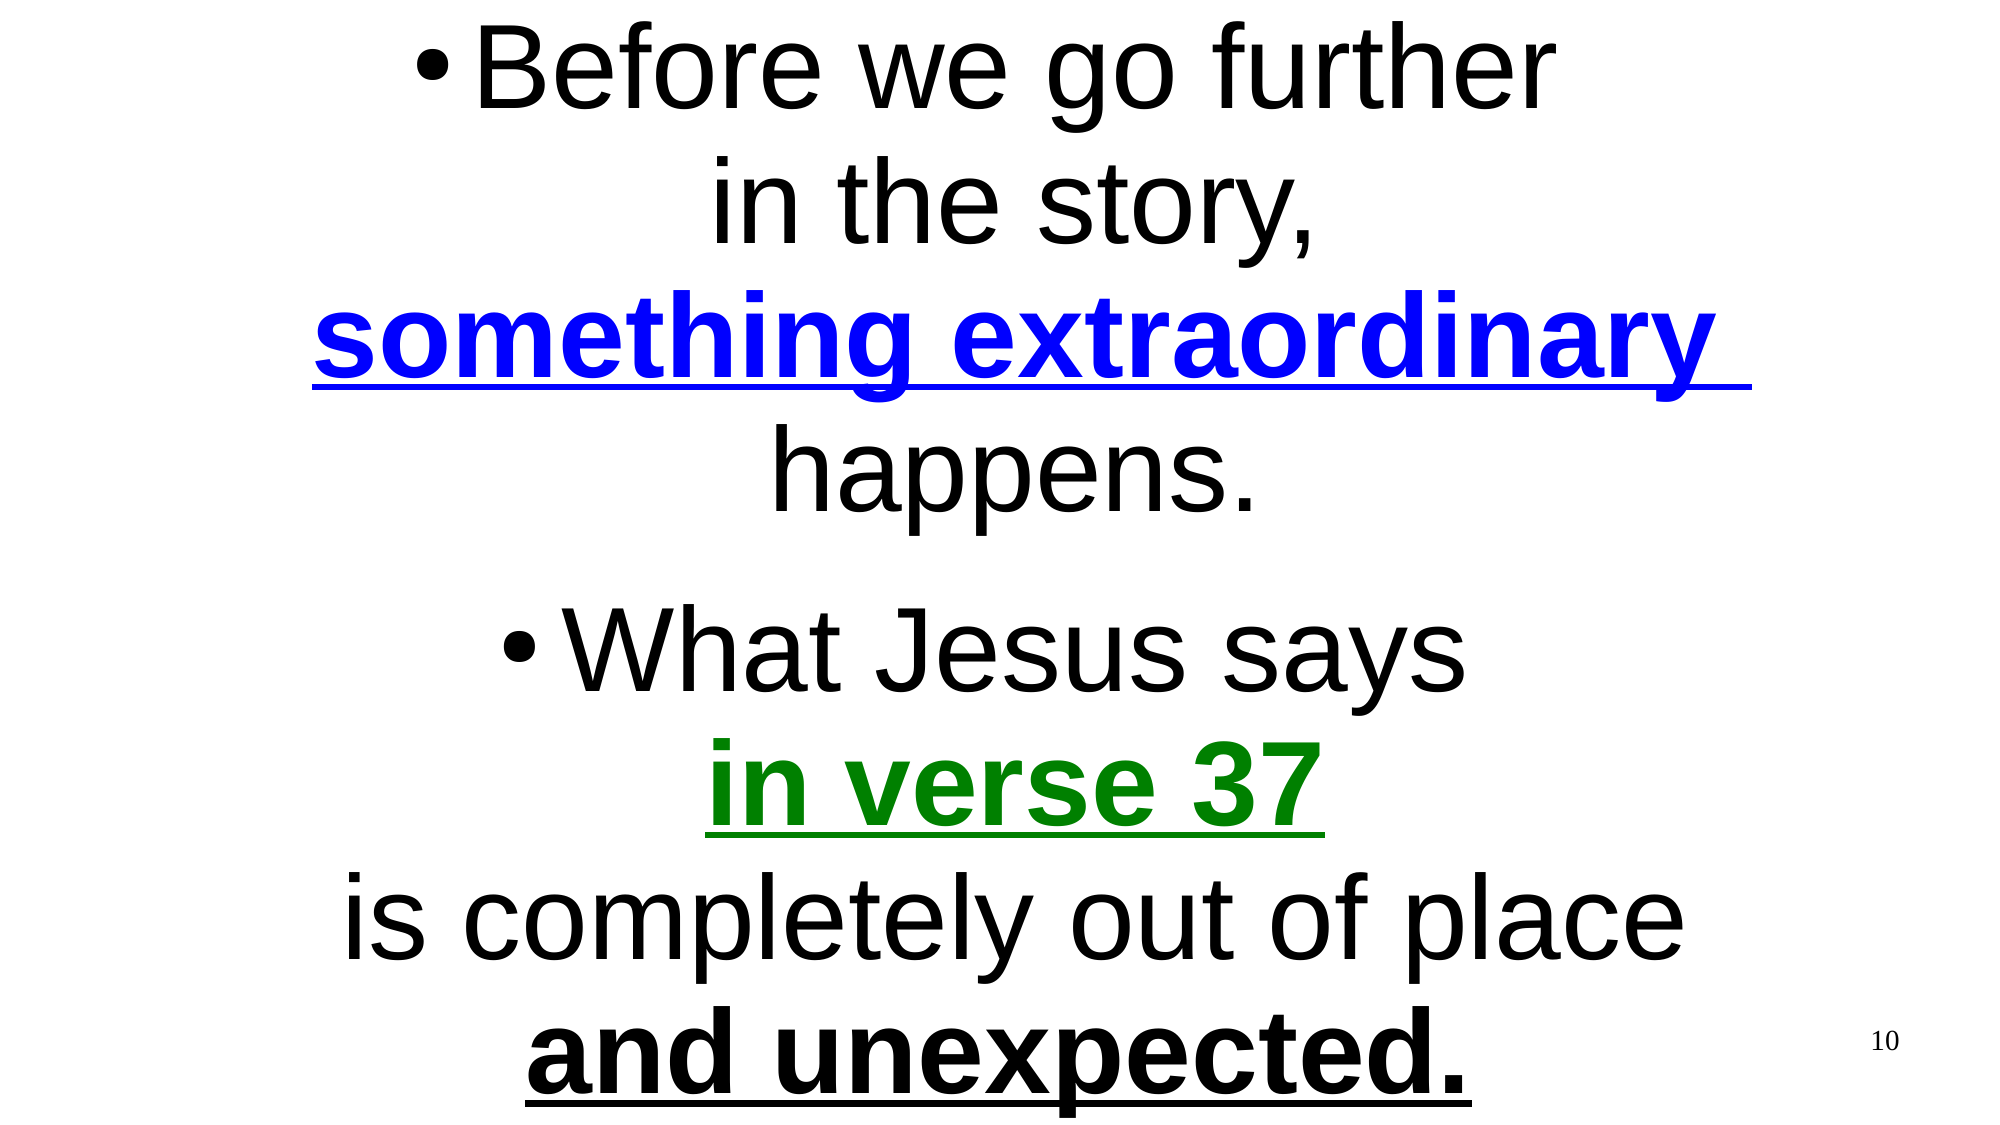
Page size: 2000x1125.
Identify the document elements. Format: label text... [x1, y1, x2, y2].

list Before we go further in the story, something extraordinary happens. What Jesus says in verse 37 is completely out of place and unexpected. [0, 0, 1996, 1123]
